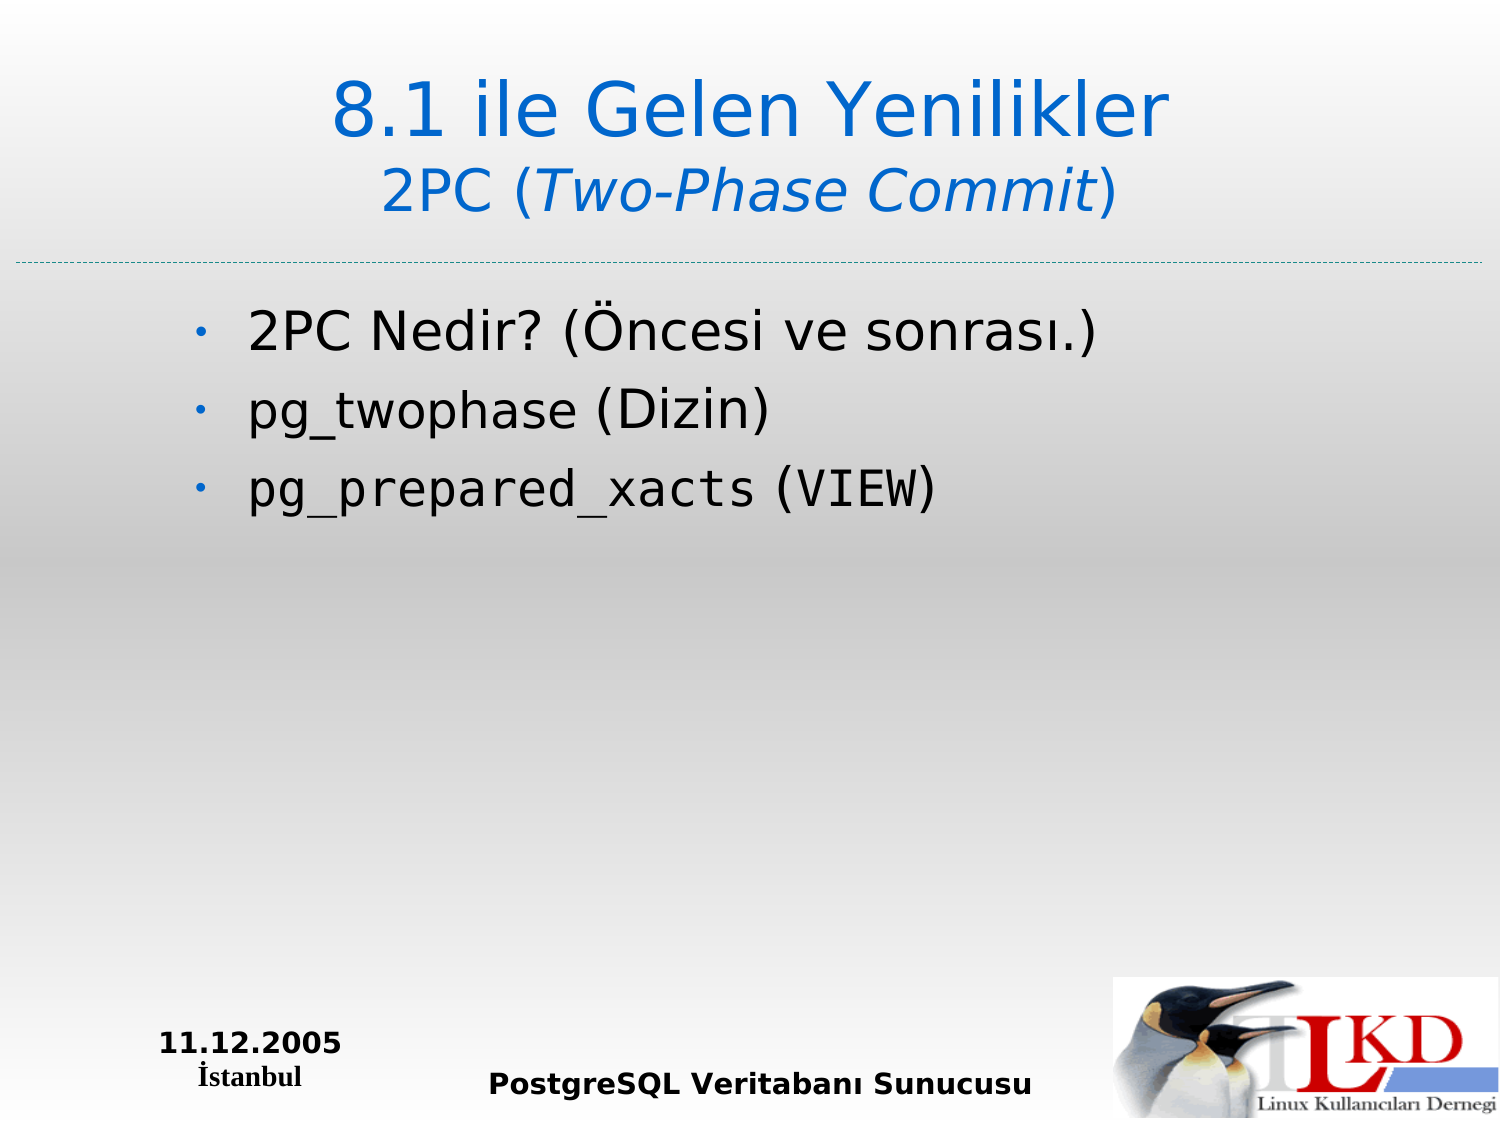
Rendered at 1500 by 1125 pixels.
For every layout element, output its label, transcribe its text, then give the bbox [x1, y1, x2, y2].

list 2PC Nedir? (Öncesi ve sonrası.) pg_twophase (Dizin) pg_prepared_xacts (VIEW) [0, 299, 1500, 975]
title 8.1 ile Gelen Yenilikler 2PC (Two-Phase Commit) [0, 0, 1500, 225]
picture [1113, 977, 1499, 1118]
